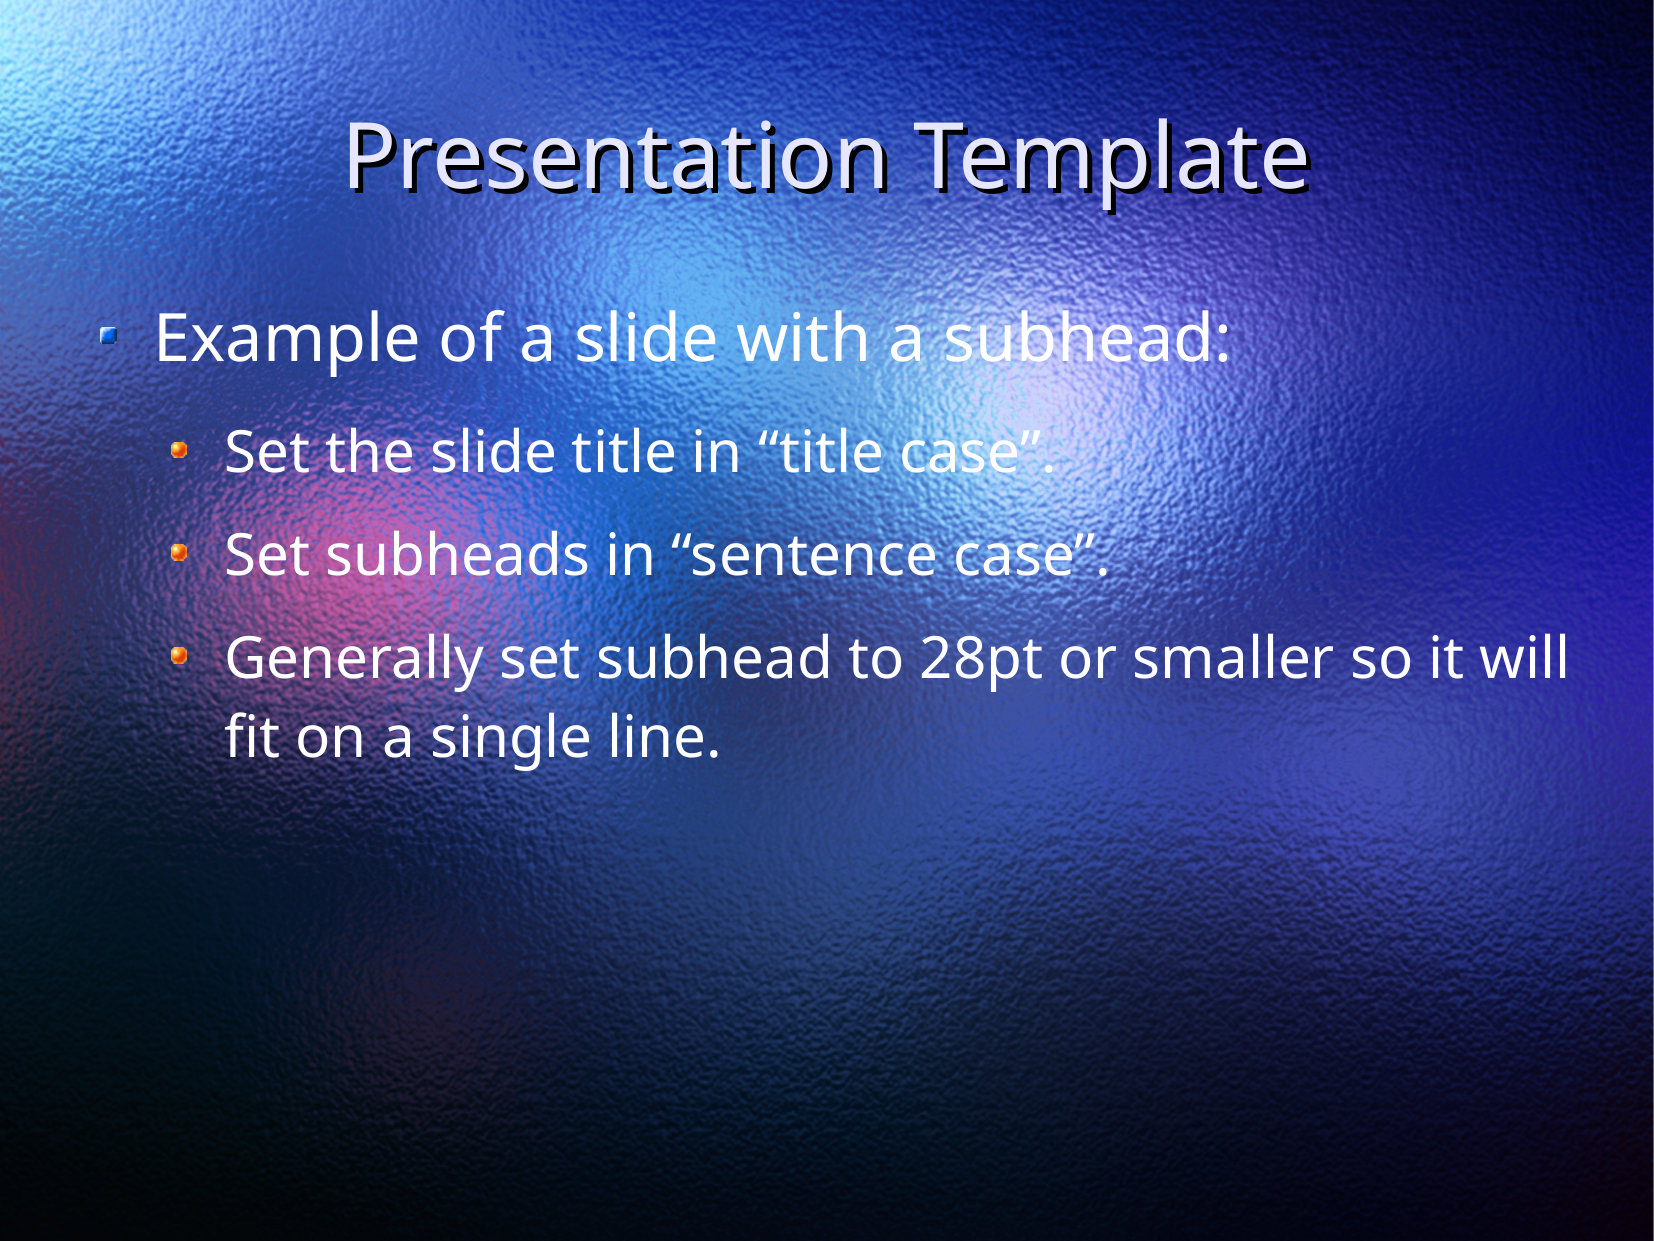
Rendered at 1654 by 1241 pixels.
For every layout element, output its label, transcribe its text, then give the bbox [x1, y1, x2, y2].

picture [0, 0, 1654, 1241]
title Presentation Template [82, 49, 1571, 257]
list Example of a slide with a subhead: Set the slide title in “title case”. Set subheads in “sentence case”. Generally set subhead to 28pt or smaller so it will fit on a single line. [82, 290, 1571, 1094]
